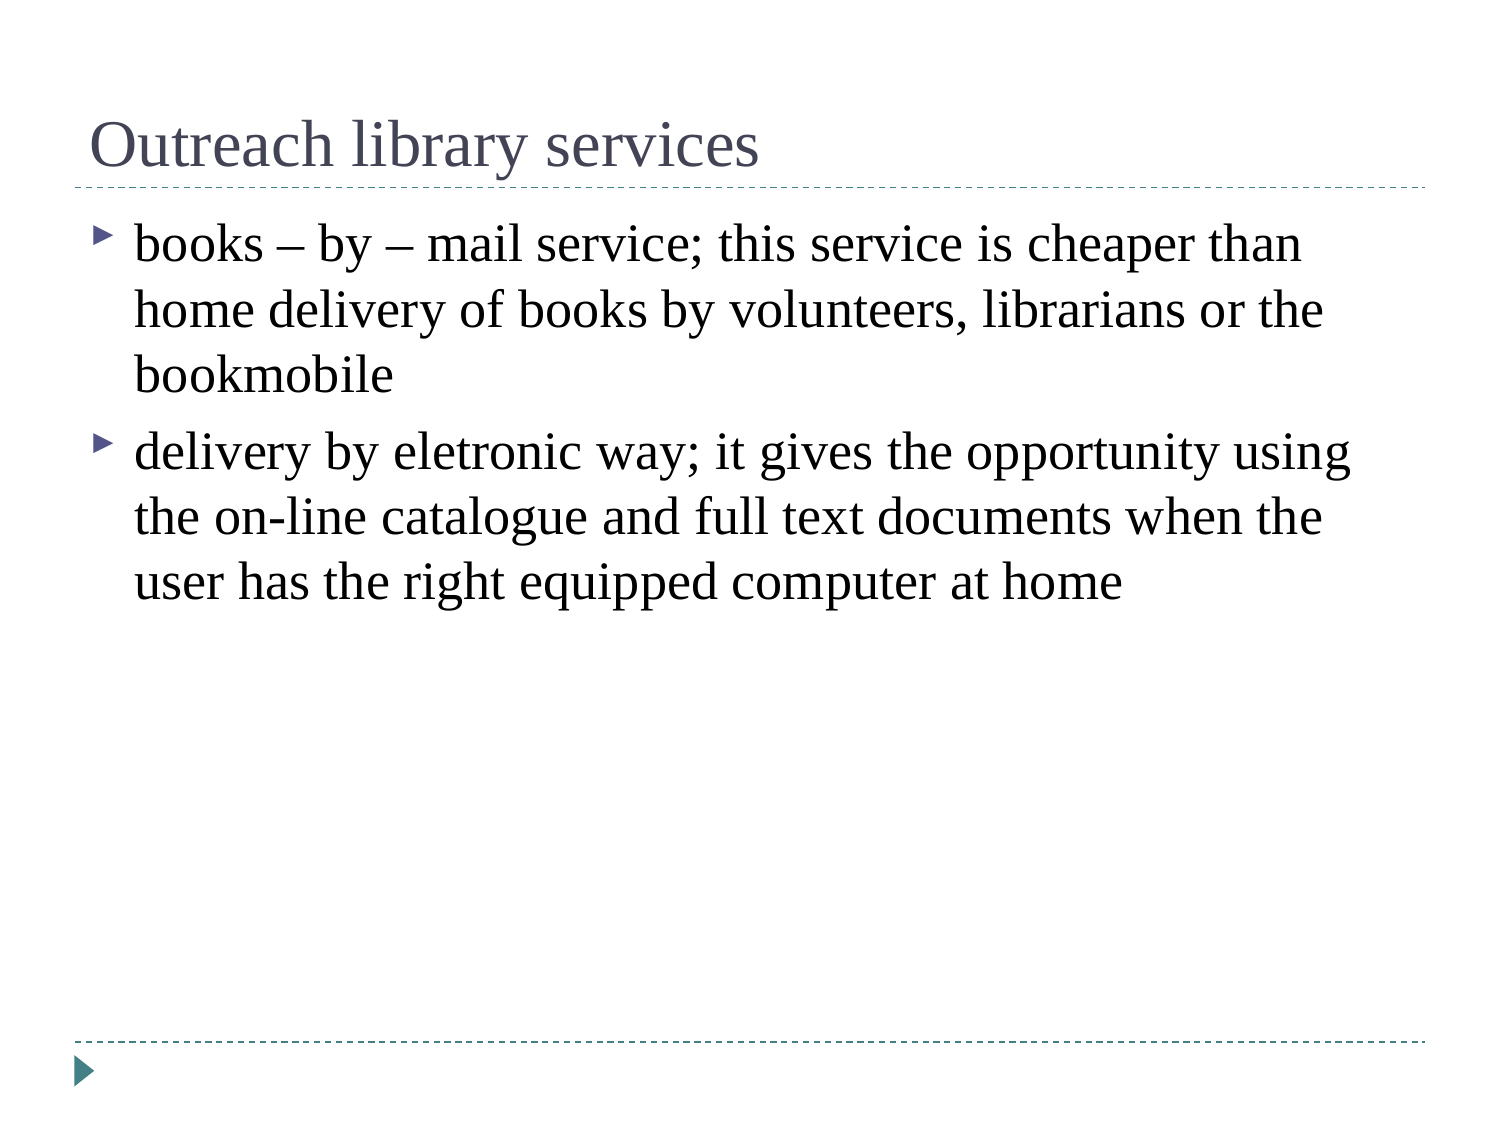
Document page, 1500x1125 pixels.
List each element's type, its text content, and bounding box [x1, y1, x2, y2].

title Outreach library services [75, 24, 1426, 188]
list books – by – mail service; this service is cheaper than home delivery of books by volunteers, librarians or the bookmobile delivery by eletronic way; it gives the opportunity using the on-line catalogue and full text documents when the user has the right equipped computer at home [75, 200, 1426, 1010]
